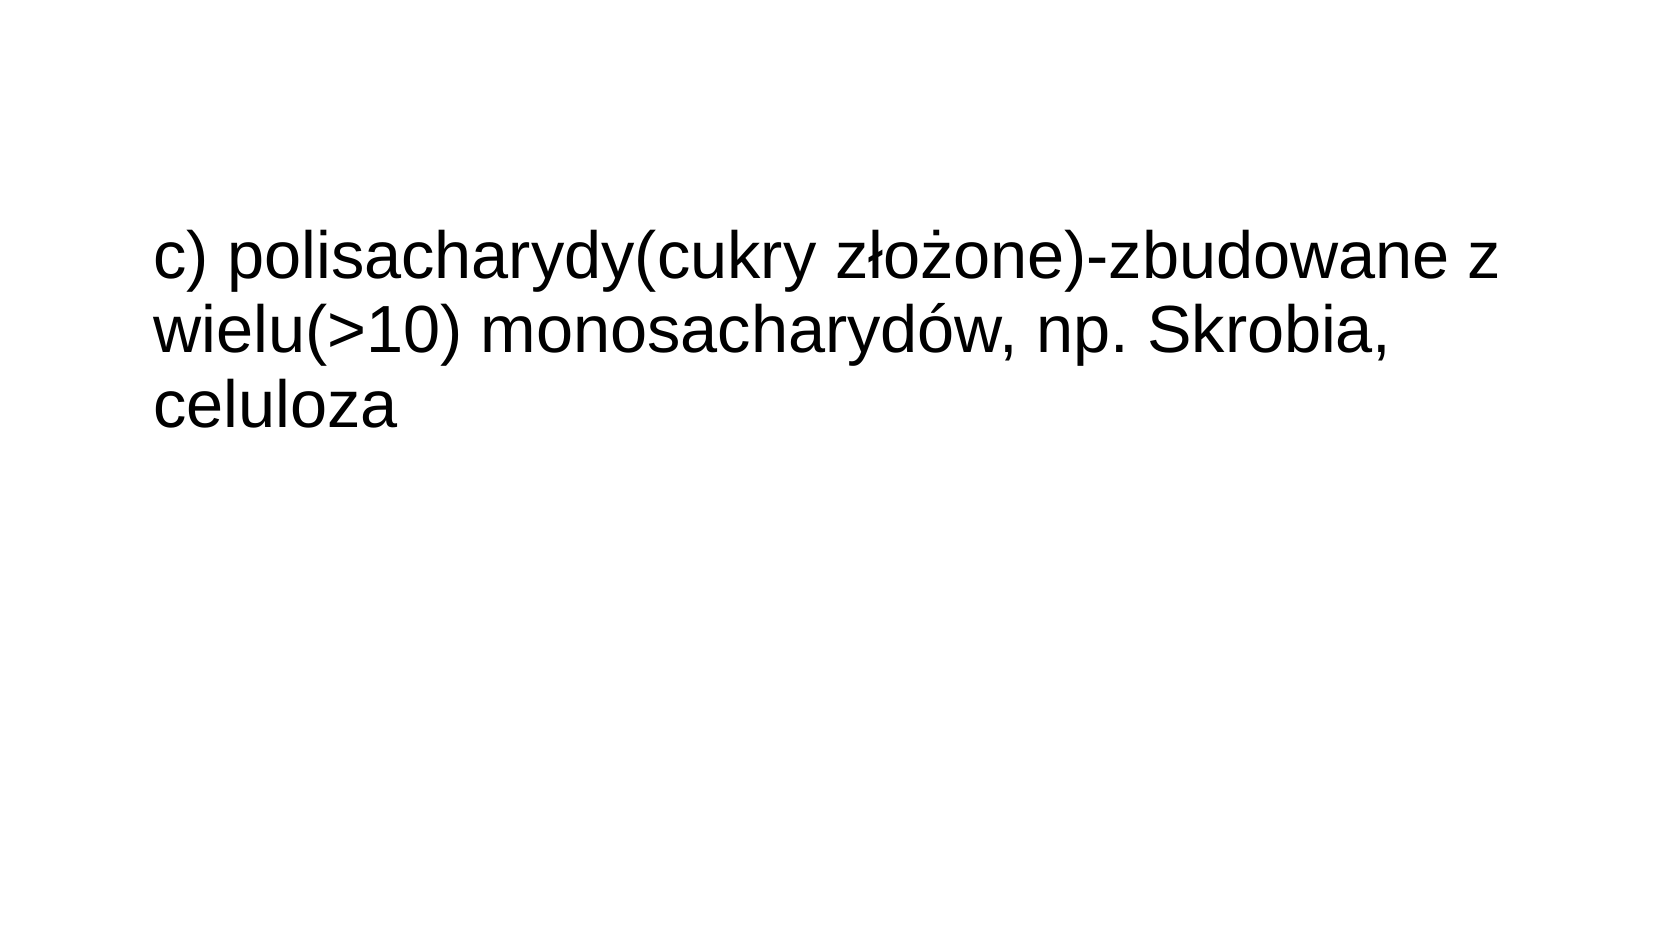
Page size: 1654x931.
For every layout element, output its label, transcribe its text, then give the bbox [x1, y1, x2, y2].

list c) polisacharydy(cukry złożone)-zbudowane z wielu(>10) monosacharydów, np. Skrobia, celuloza [82, 217, 1571, 758]
